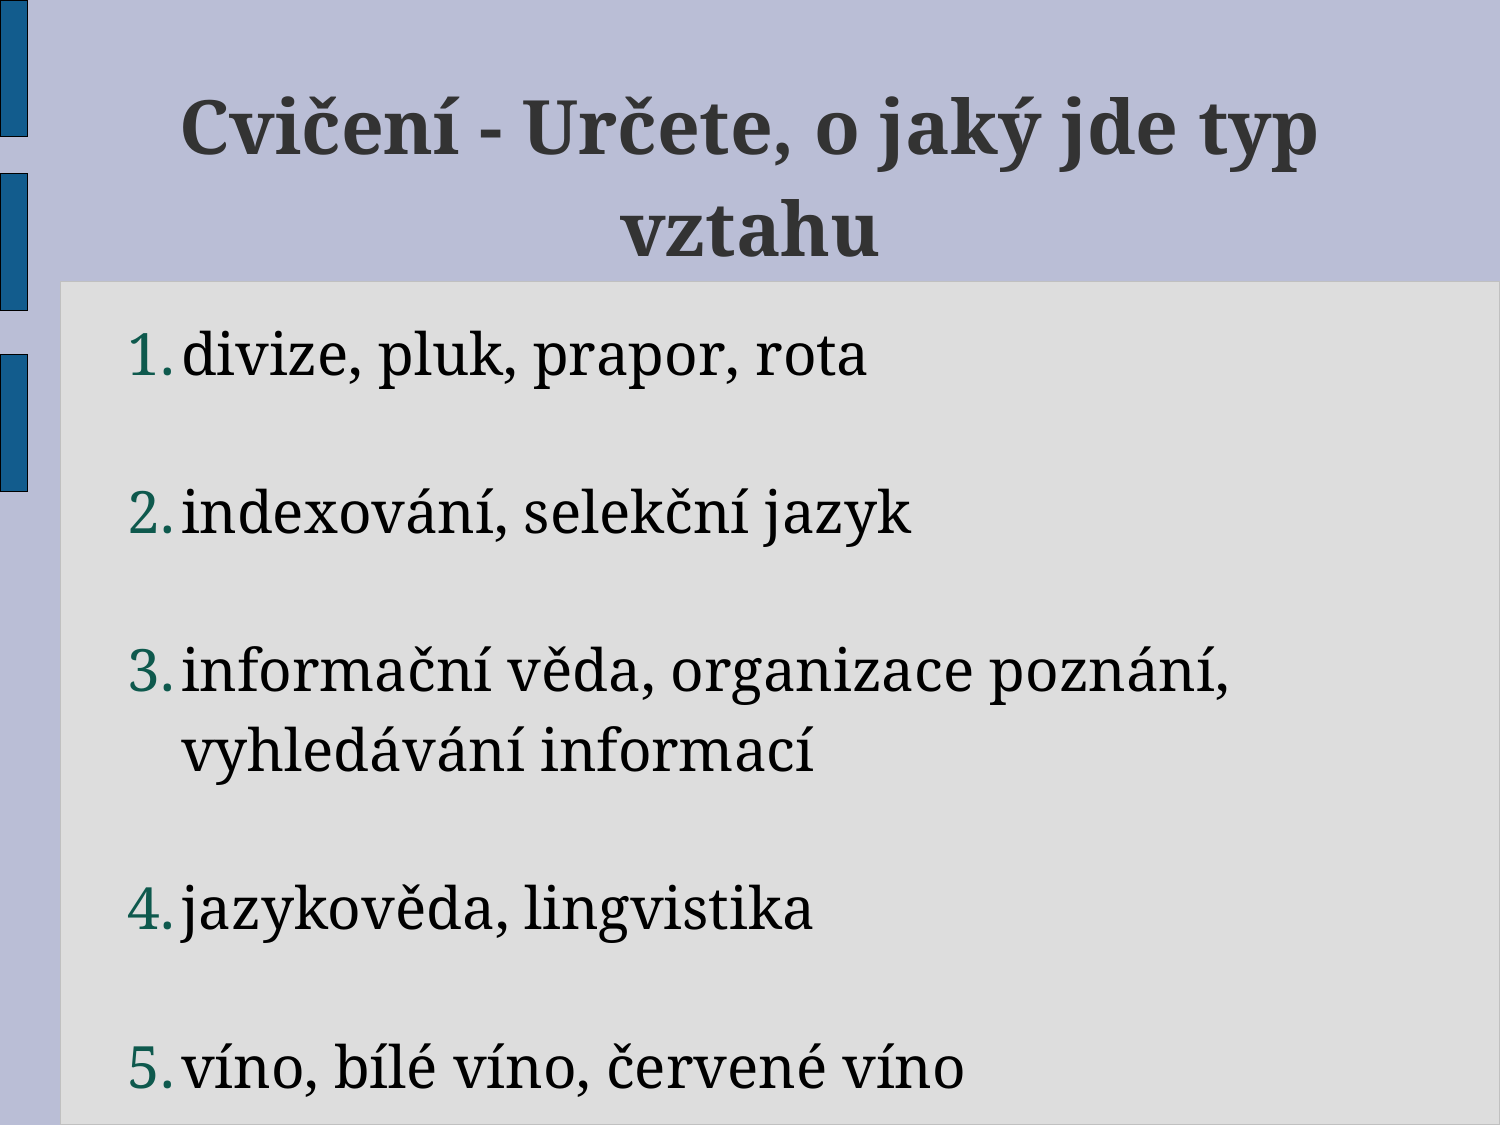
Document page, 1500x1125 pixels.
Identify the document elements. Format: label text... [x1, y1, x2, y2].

list divize, pluk, prapor, rota indexování, selekční jazyk informační věda, organizace poznání, vyhledávání informací jazykověda, lingvistika víno, bílé víno, červené víno [110, 312, 1392, 1007]
title Cvičení - Určete, o jaký jde typ vztahu [110, 90, 1392, 264]
